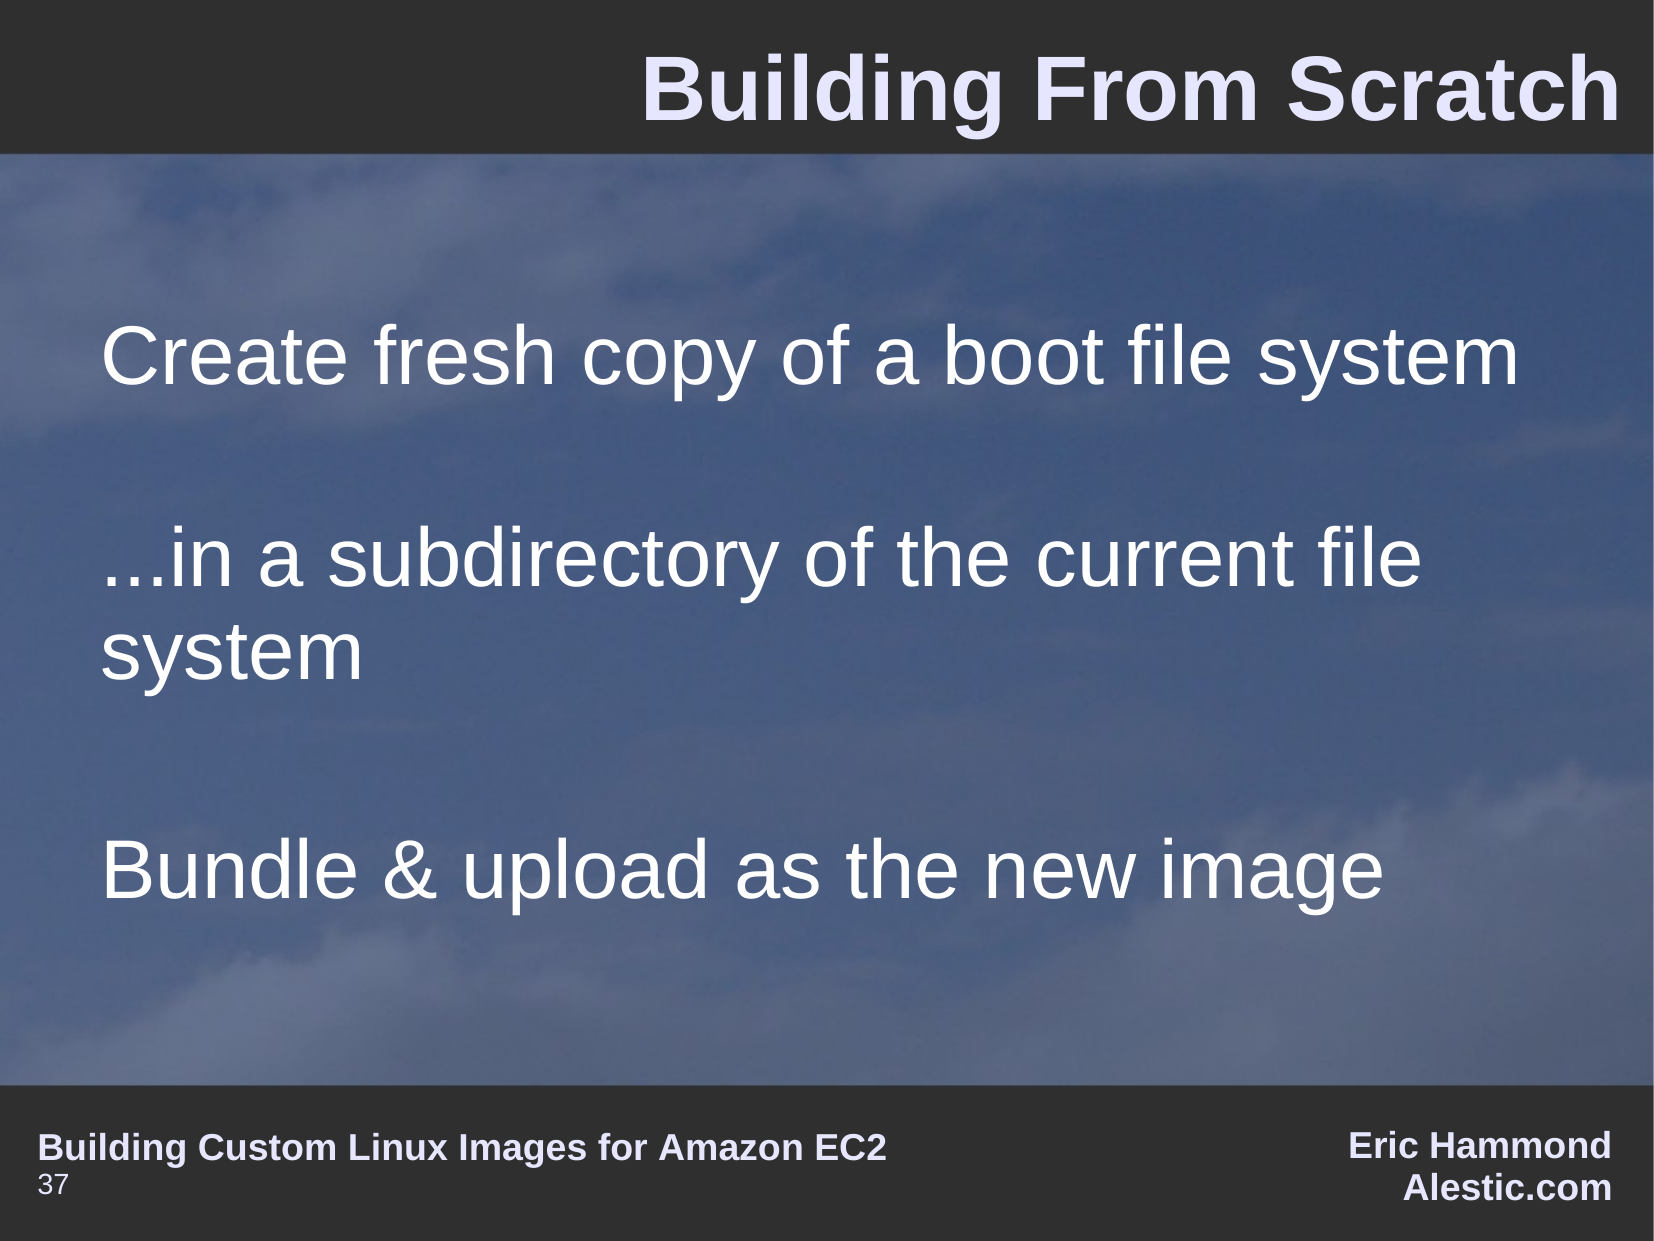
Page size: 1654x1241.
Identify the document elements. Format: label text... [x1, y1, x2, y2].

title Building From Scratch [29, 29, 1625, 148]
picture [0, 0, 1654, 1241]
list Create fresh copy of a boot file system ...in a subdirectory of the current file system Bundle & upload as the new image [29, 177, 1625, 1049]
title Eric Hammond Alestic.com [1299, 1092, 1613, 1241]
